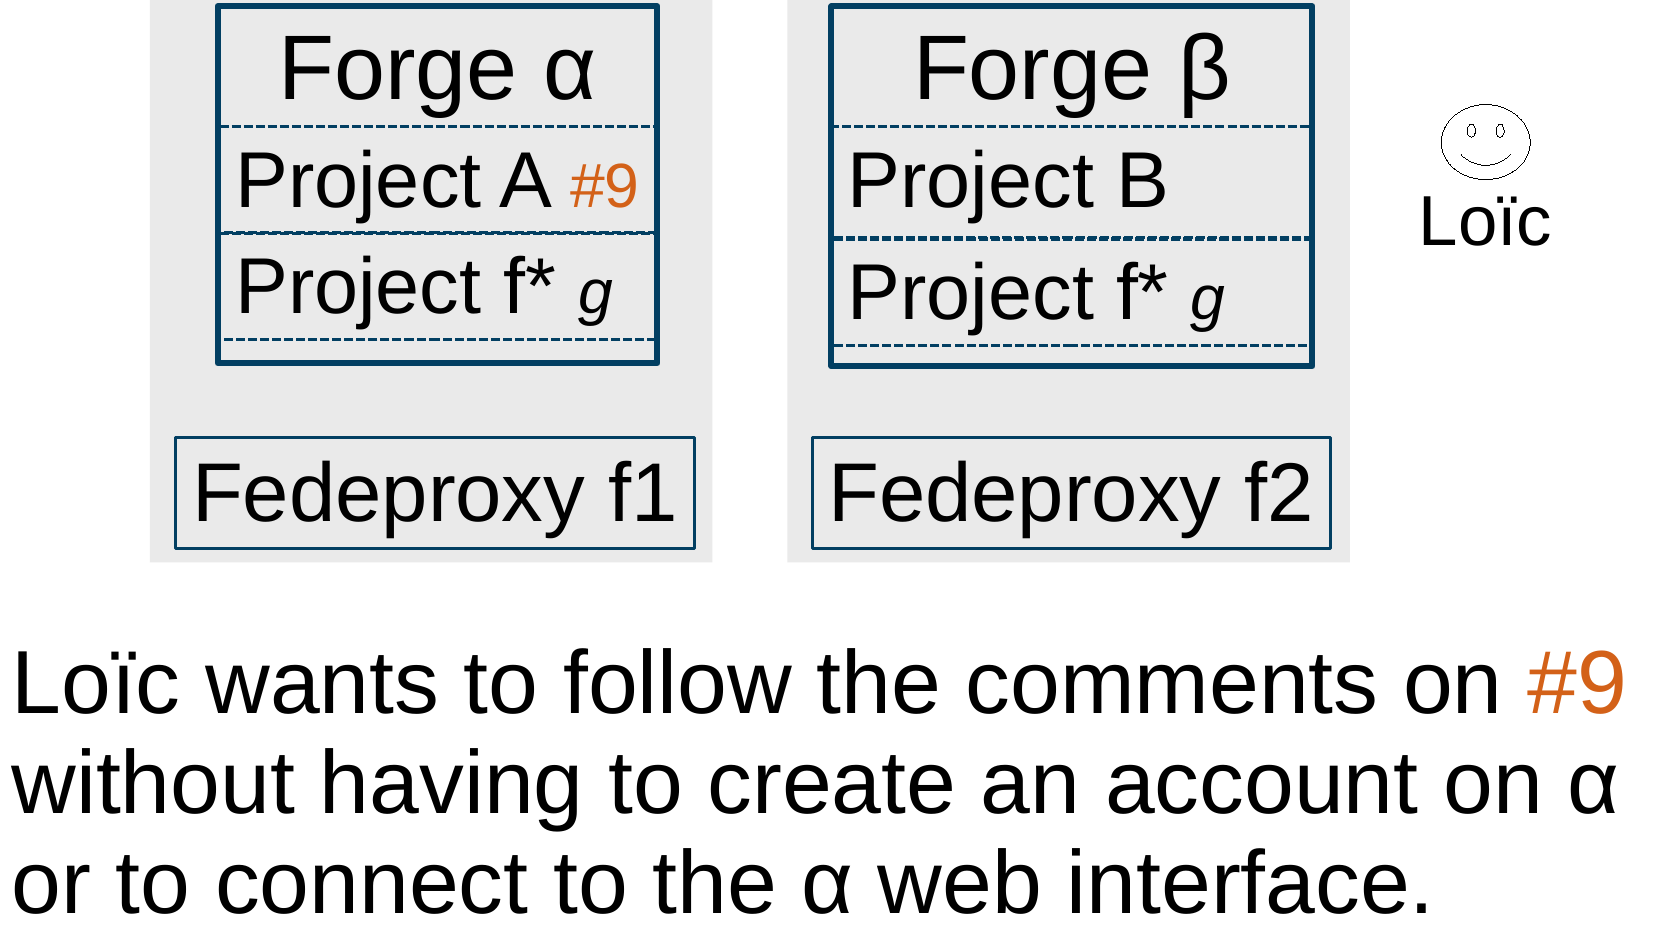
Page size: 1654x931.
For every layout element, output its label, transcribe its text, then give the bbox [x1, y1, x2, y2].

text_box Fedeproxy f1 [175, 437, 695, 549]
text_box Forge β [831, 346, 1313, 367]
text_box Project B [831, 126, 1312, 238]
text_box Forge α [217, 6, 658, 364]
text_box Project f* g [831, 238, 1313, 346]
text_box Project A #9 [219, 126, 657, 233]
text_box Forge β [831, 6, 1313, 127]
text_box Loïc [1403, 174, 1568, 268]
text_box [149, 0, 713, 563]
text_box Fedeproxy f2 [812, 437, 1331, 549]
text_box Project f* g [219, 233, 656, 340]
title Loïc wants to follow the comments on #9 without having to create an account on α or to connect to the α web interface. [11, 632, 1654, 931]
text_box [787, 0, 1350, 563]
